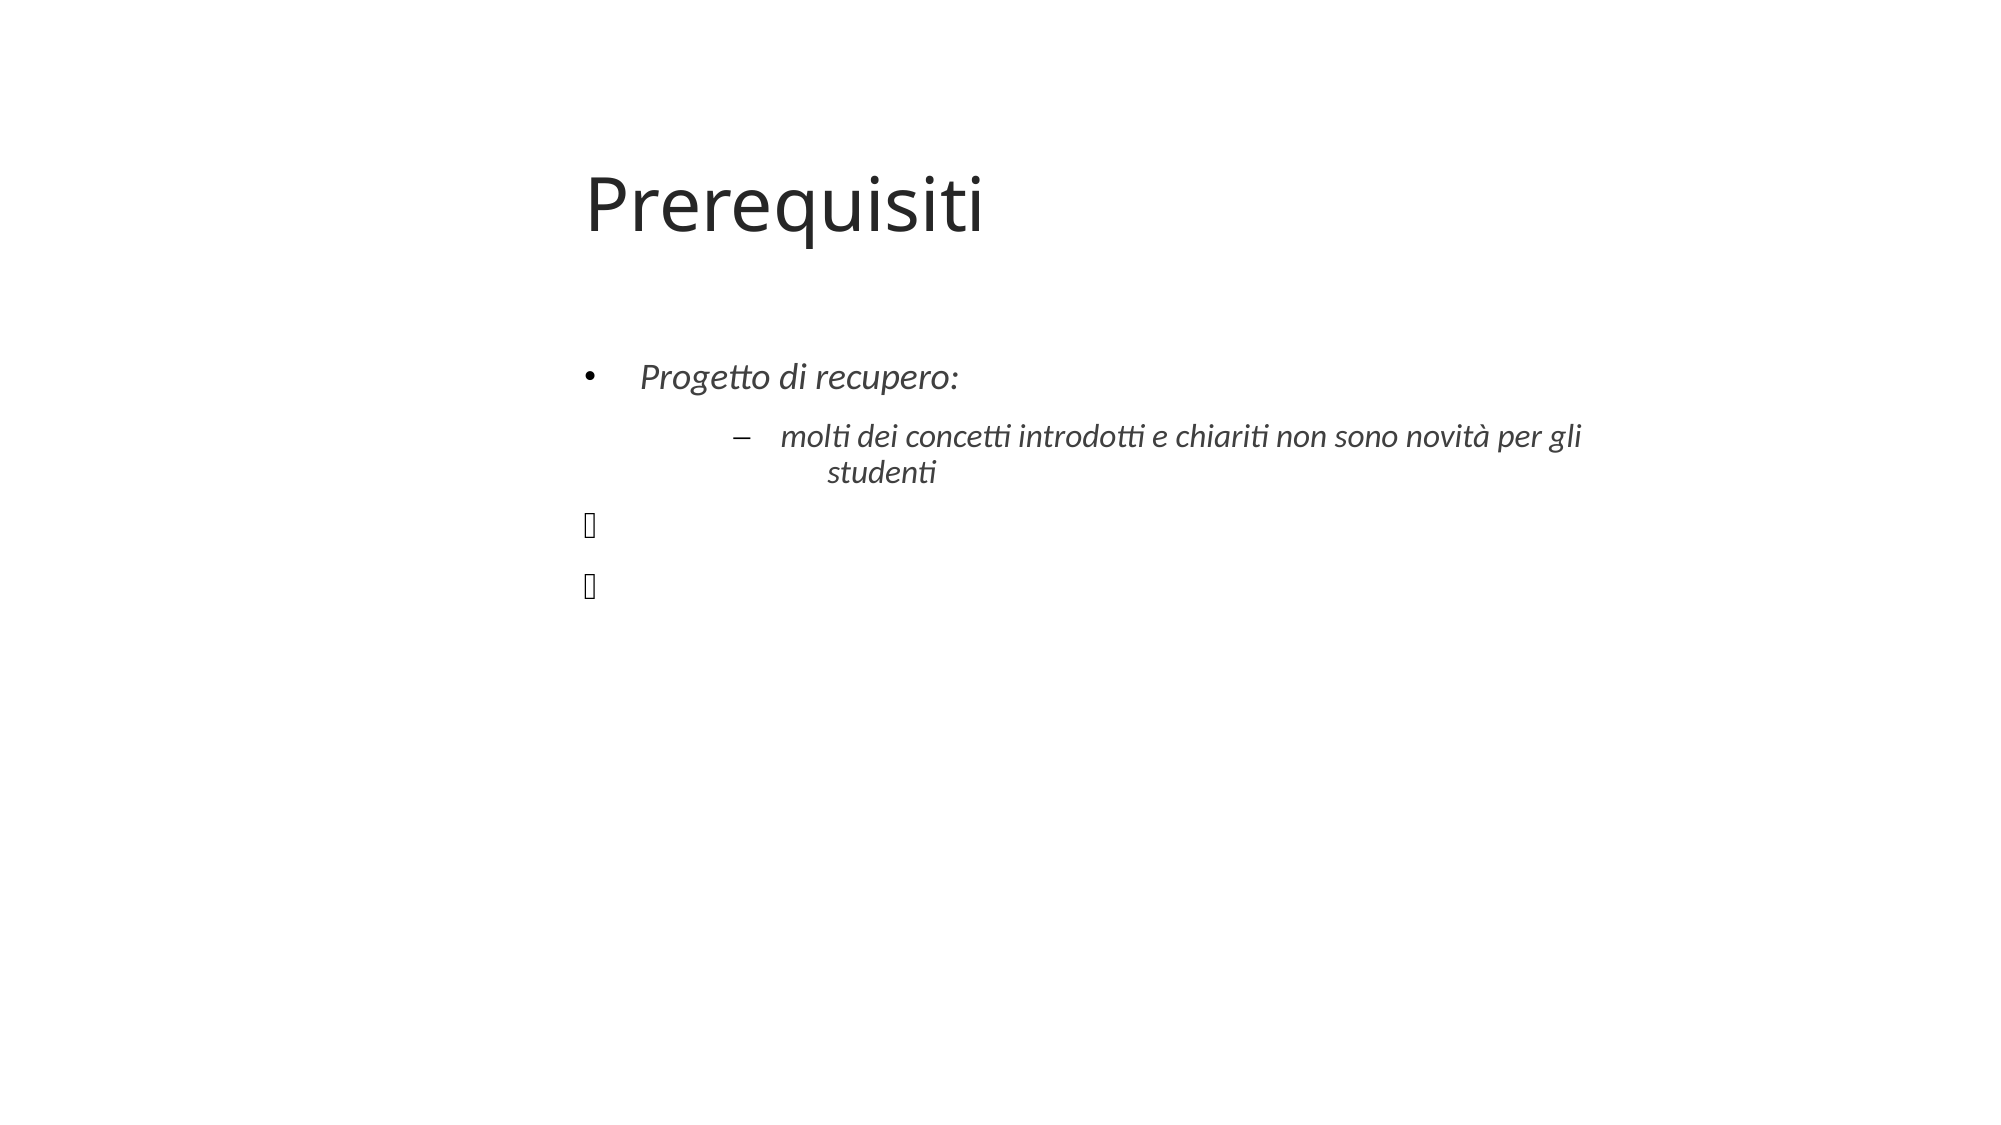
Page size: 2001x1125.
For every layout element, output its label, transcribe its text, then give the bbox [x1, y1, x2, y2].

title Prerequisiti [569, 102, 1651, 313]
list Progetto di recupero: molti dei concetti introdotti e chiariti non sono novità per gli studenti [568, 350, 1651, 970]
